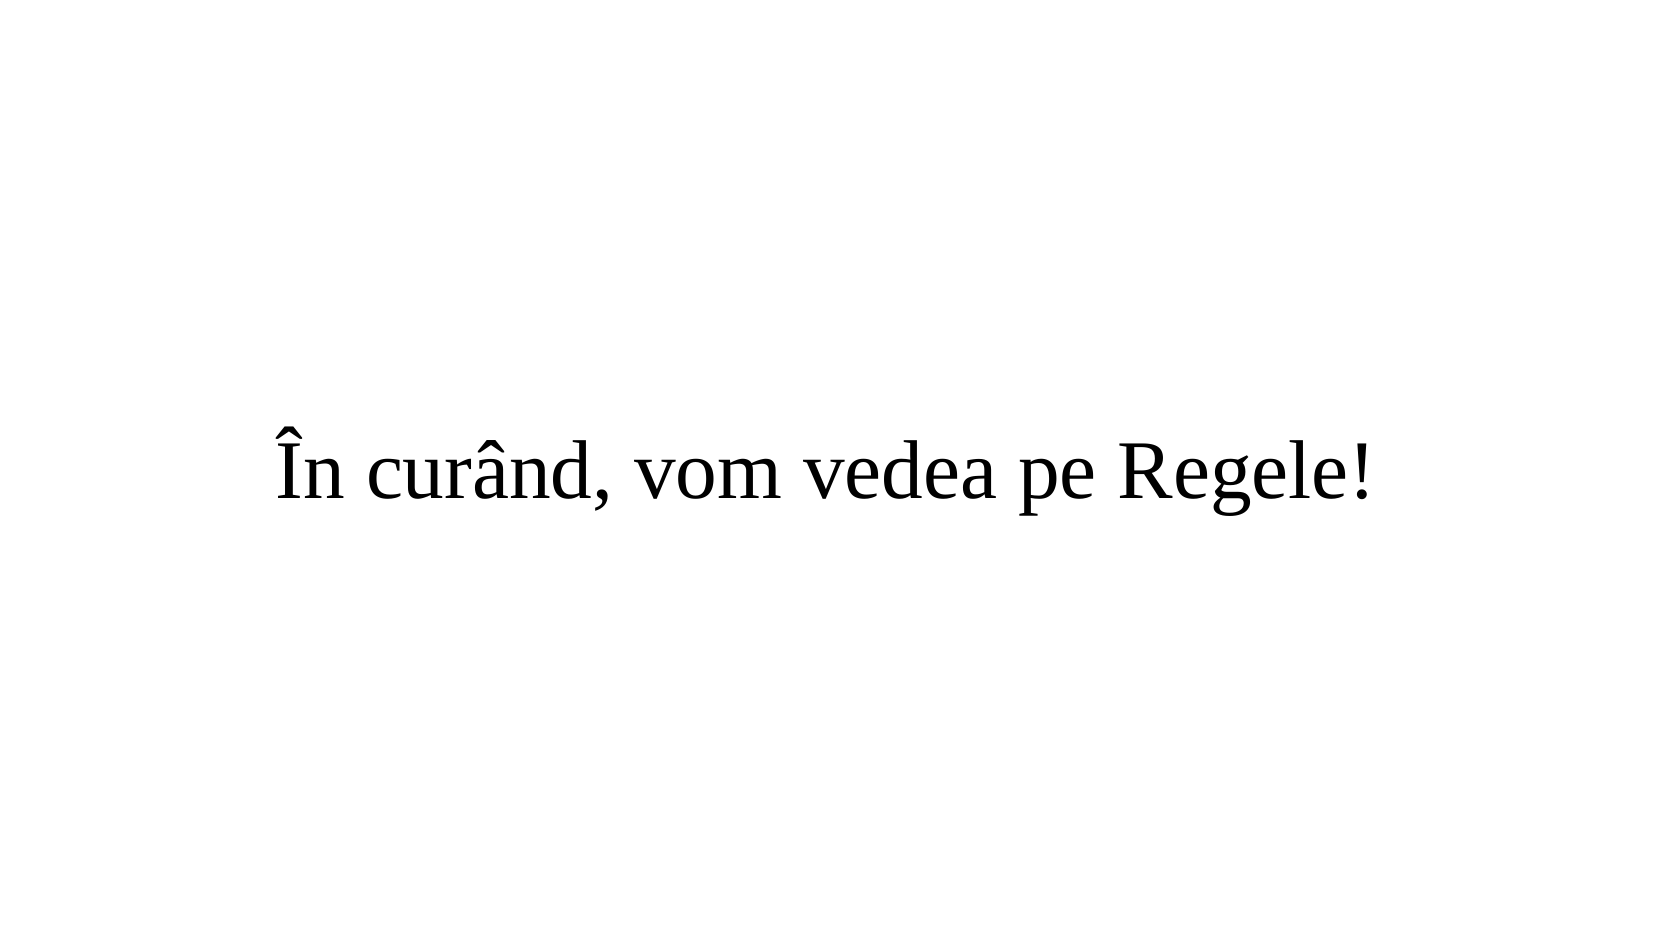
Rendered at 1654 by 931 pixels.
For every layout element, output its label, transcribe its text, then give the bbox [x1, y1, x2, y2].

title În curând, vom vedea pe Regele! [165, 392, 1489, 549]
